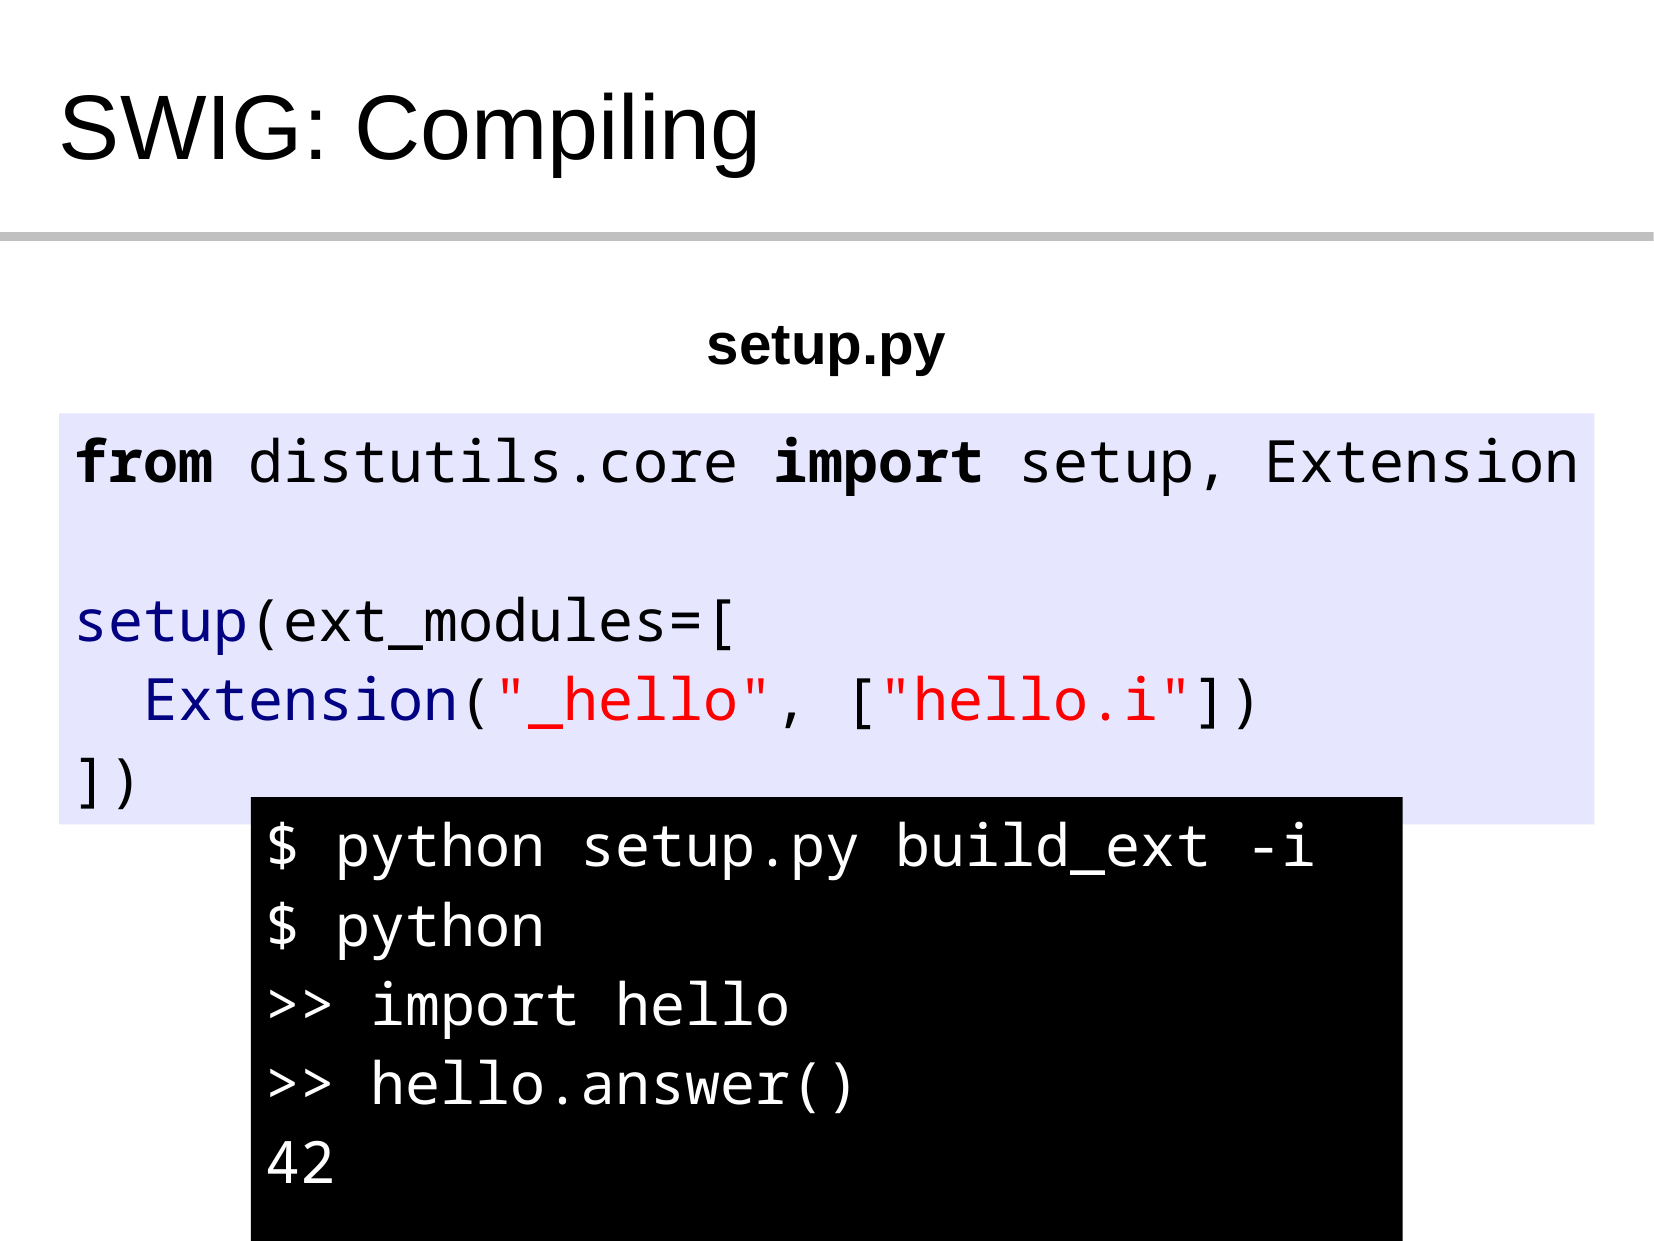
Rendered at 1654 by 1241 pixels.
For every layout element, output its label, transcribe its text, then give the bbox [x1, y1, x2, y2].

text_box from distutils.core import setup, Extension setup(ext_modules=[ Extension("_hello", ["hello.i"]) ]) [59, 413, 1595, 720]
title SWIG: Compiling [59, 49, 1595, 207]
text_box $ python setup.py build_ext -i $ python >> import hello >> hello.answer() 42 [250, 797, 1403, 1162]
text_box setup.py [59, 304, 1595, 384]
